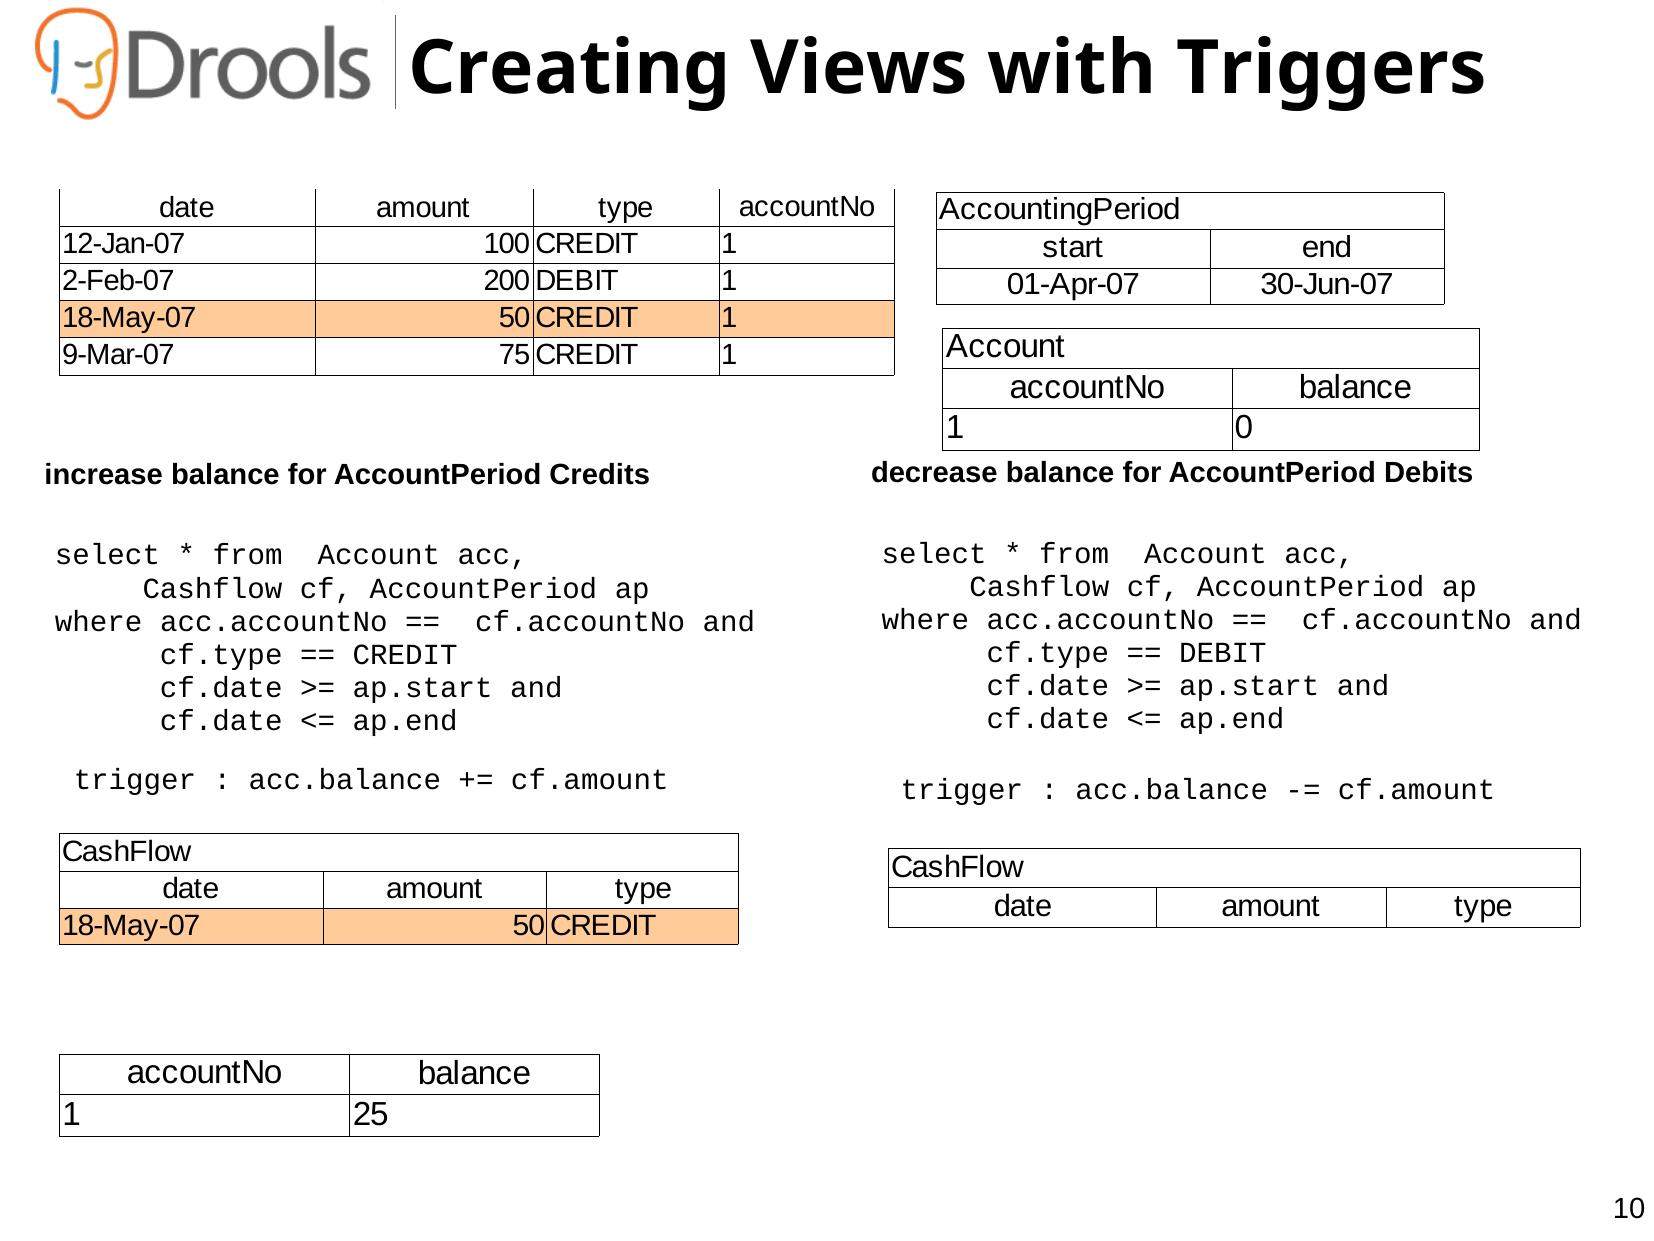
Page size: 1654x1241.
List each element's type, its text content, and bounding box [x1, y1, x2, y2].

title Creating Views with Triggers [408, 10, 1625, 119]
text_box increase balance for AccountPeriod Credits [29, 450, 768, 504]
chart [933, 190, 1447, 308]
text_box trigger : acc.balance -= cf.amount [885, 767, 1565, 827]
picture [29, 0, 384, 126]
text_box decrease balance for AccountPeriod Debits [856, 448, 1565, 502]
text_box trigger : acc.balance += cf.amount [59, 757, 709, 817]
chart [939, 324, 1483, 448]
chart [59, 1053, 603, 1182]
text_box select * from Account acc, Cashflow cf, AccountPeriod ap where acc.accountNo == cf.accountNo and cf.type == DEBIT cf.date >= ap.start and cf.date <= ap.end [866, 531, 1654, 734]
text_box select * from Account acc, Cashflow cf, AccountPeriod ap where acc.accountNo == cf.accountNo and cf.type == CREDIT cf.date >= ap.start and cf.date <= ap.end [40, 533, 827, 736]
chart [885, 846, 1584, 1083]
chart [59, 189, 897, 414]
chart [59, 833, 742, 985]
